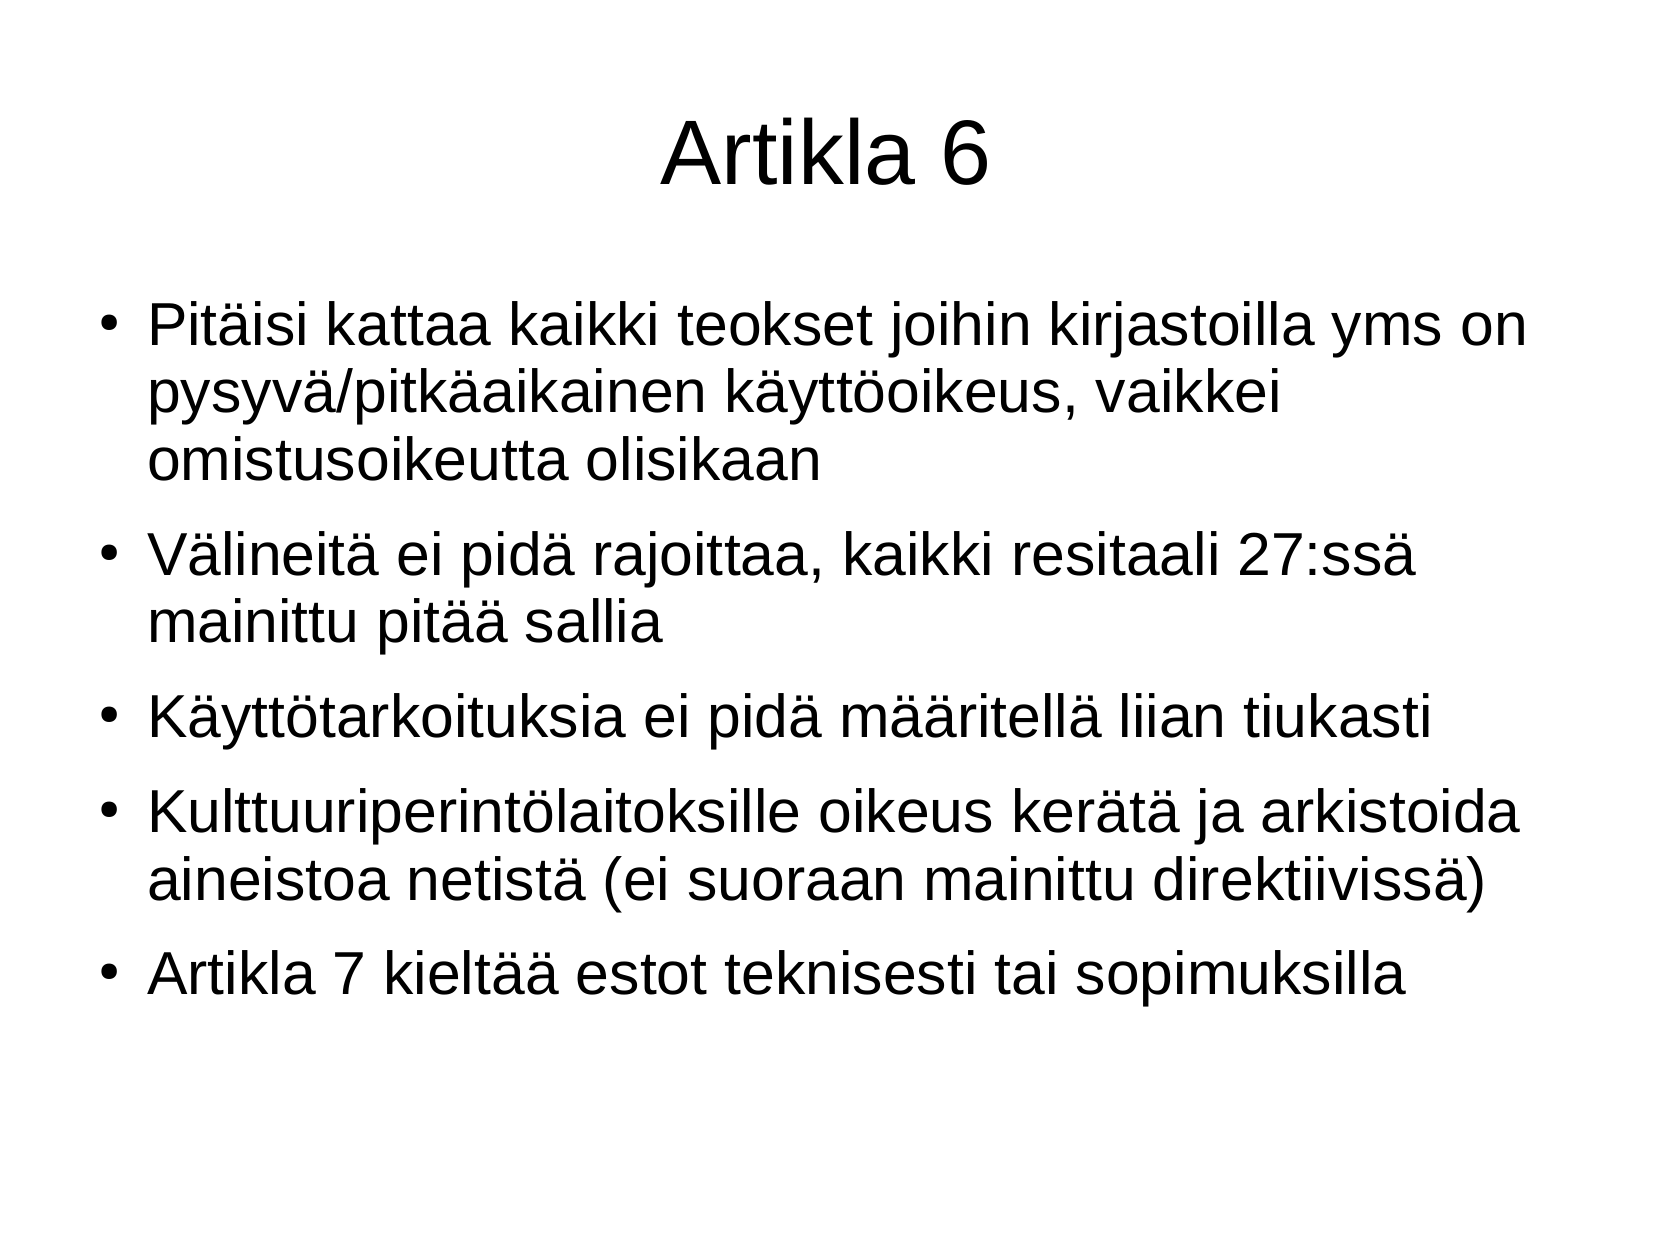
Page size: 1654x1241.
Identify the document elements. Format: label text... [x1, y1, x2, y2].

title Artikla 6 [82, 49, 1571, 257]
list Pitäisi kattaa kaikki teokset joihin kirjastoilla yms on pysyvä/pitkäaikainen käyttöoikeus, vaikkei omistusoikeutta olisikaan Välineitä ei pidä rajoittaa, kaikki resitaali 27:ssä mainittu pitää sallia Käyttötarkoituksia ei pidä määritellä liian tiukasti Kulttuuriperintölaitoksille oikeus kerätä ja arkistoida aineistoa netistä (ei suoraan mainittu direktiivissä) Artikla 7 kieltää estot teknisesti tai sopimuksilla [82, 290, 1571, 1010]
